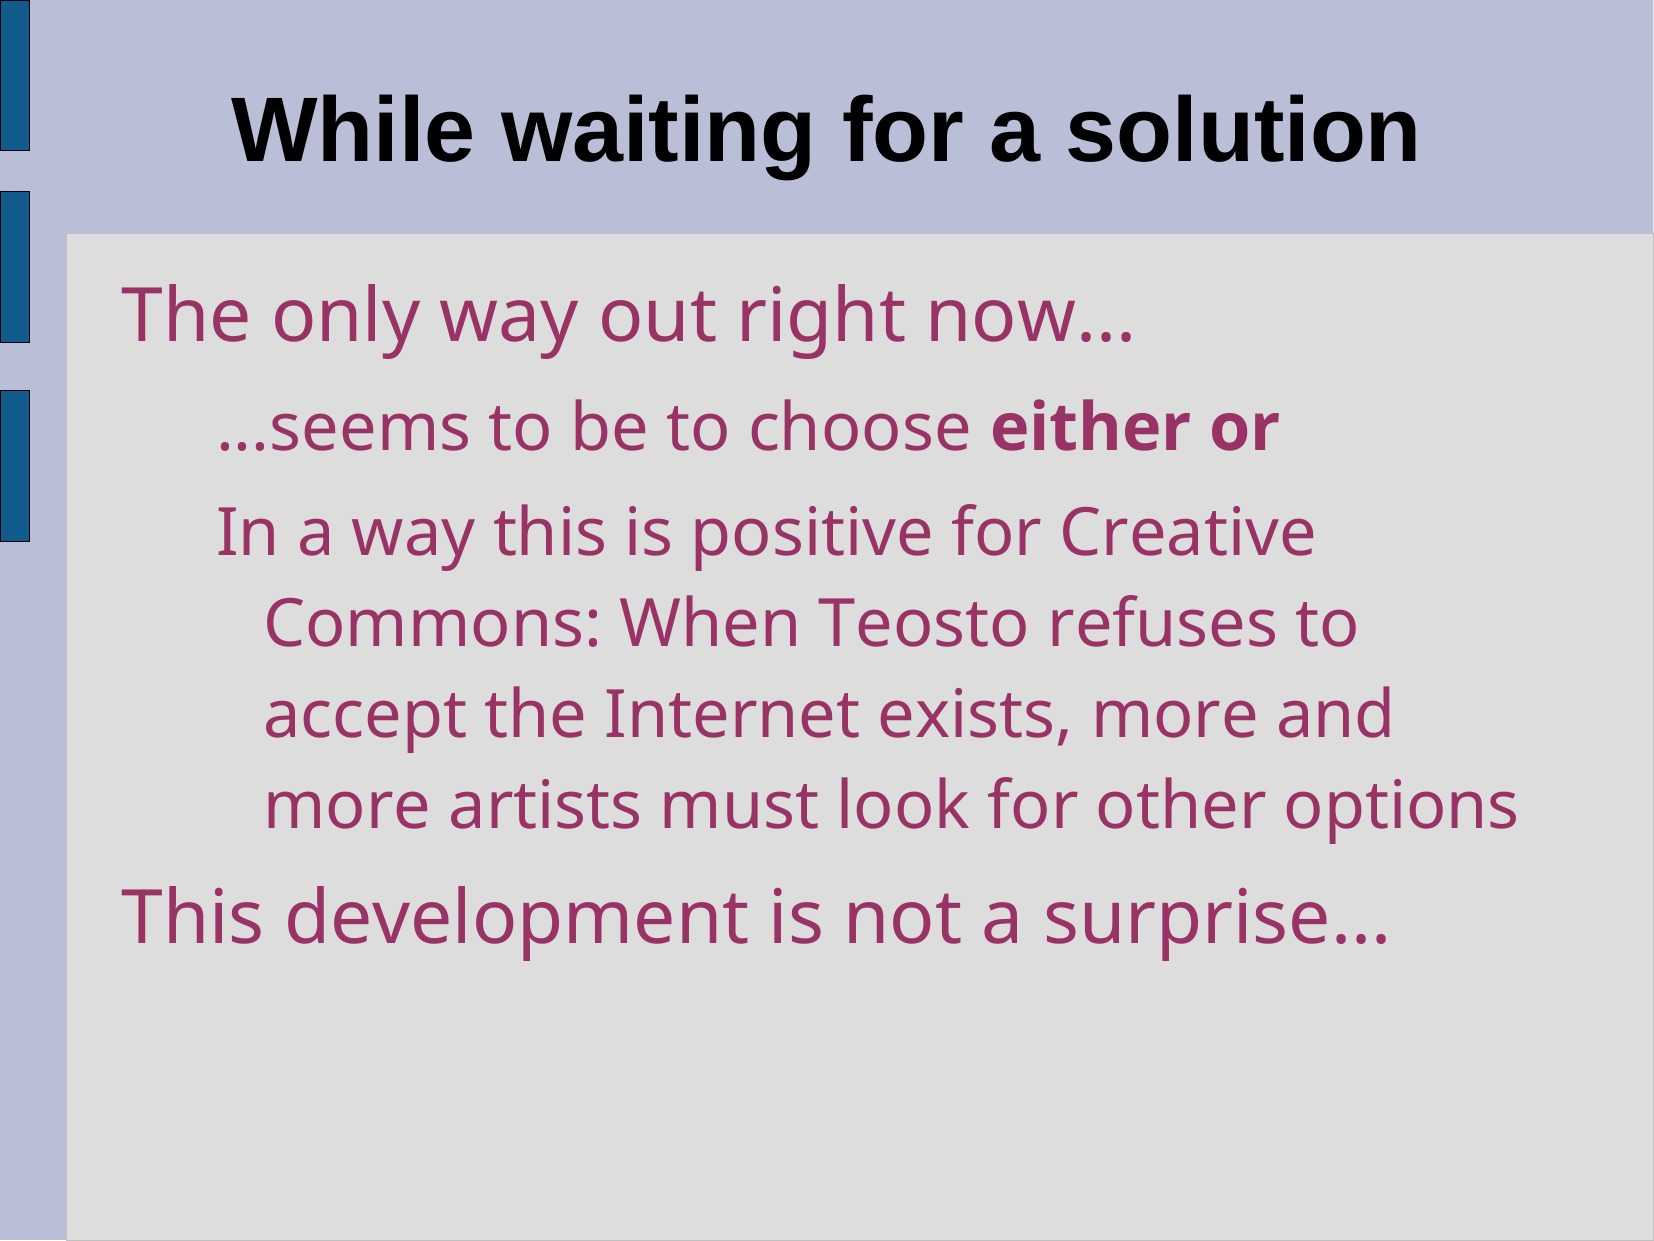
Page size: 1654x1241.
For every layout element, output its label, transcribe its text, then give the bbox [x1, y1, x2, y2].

title While waiting for a solution [121, 26, 1534, 234]
list The only way out right now... ...seems to be to choose either or In a way this is positive for Creative Commons: When Teosto refuses to accept the Internet exists, more and more artists must look for other options This development is not a surprise... [121, 261, 1534, 1127]
